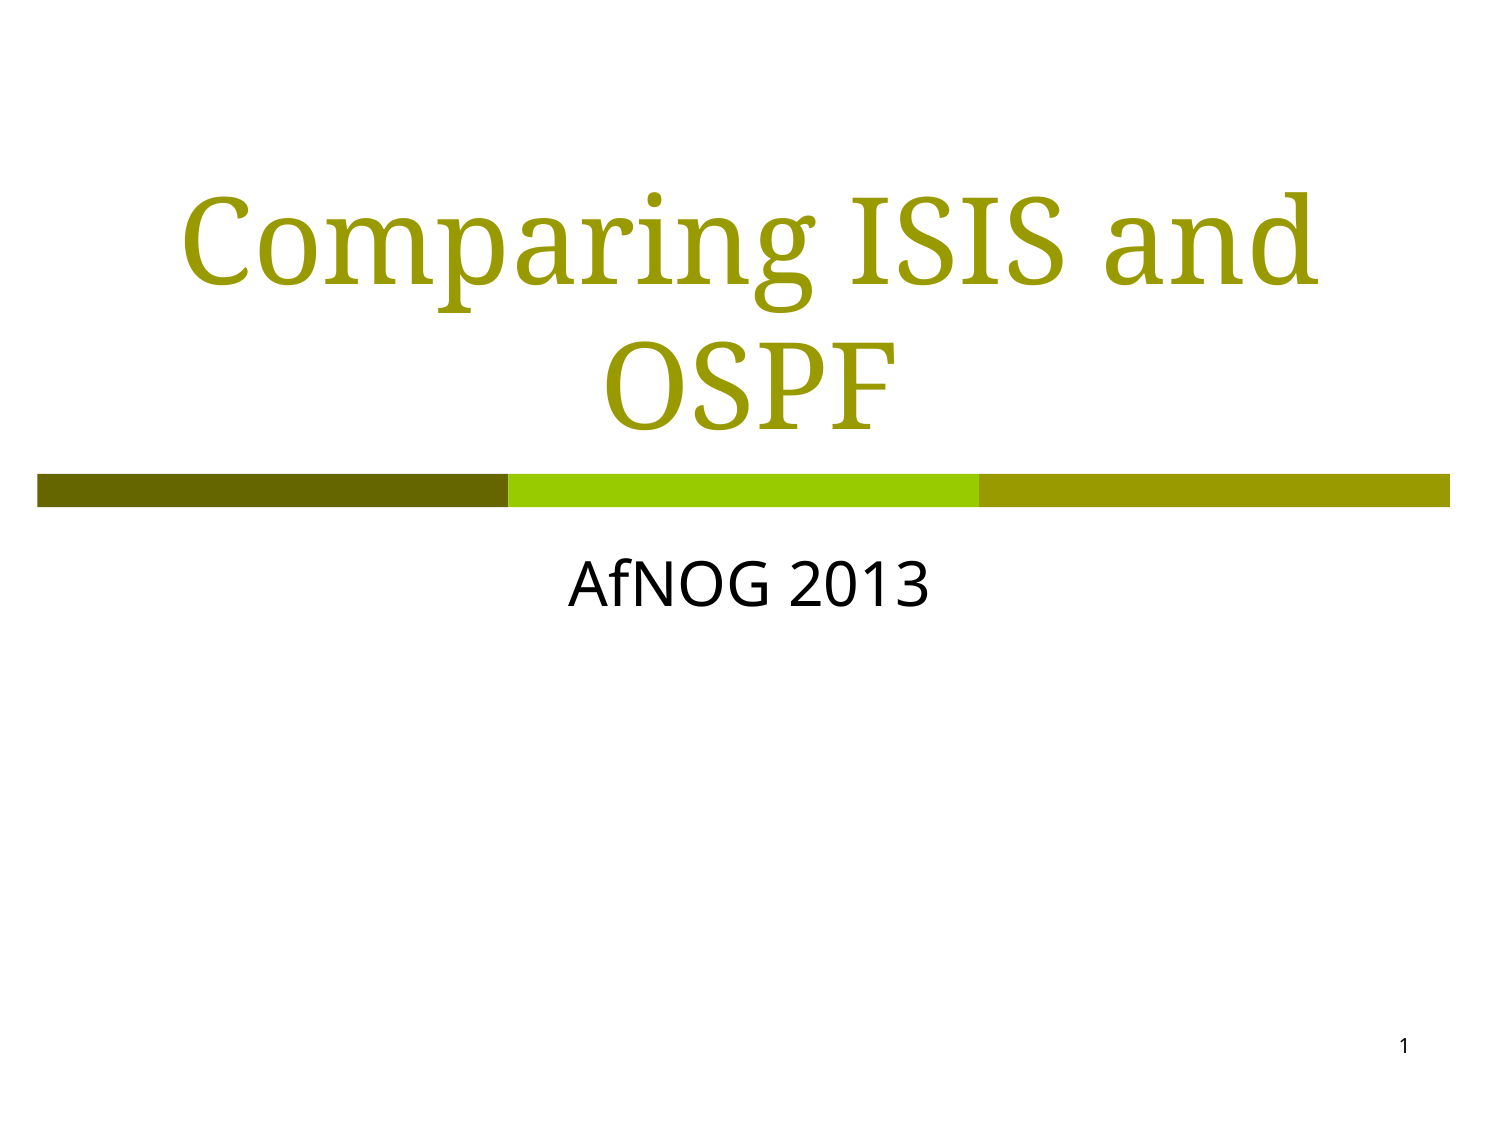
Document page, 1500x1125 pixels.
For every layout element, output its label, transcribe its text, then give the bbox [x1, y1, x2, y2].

title Comparing ISIS and OSPF [112, 112, 1388, 462]
subtitle AfNOG 2013 [225, 536, 1276, 899]
